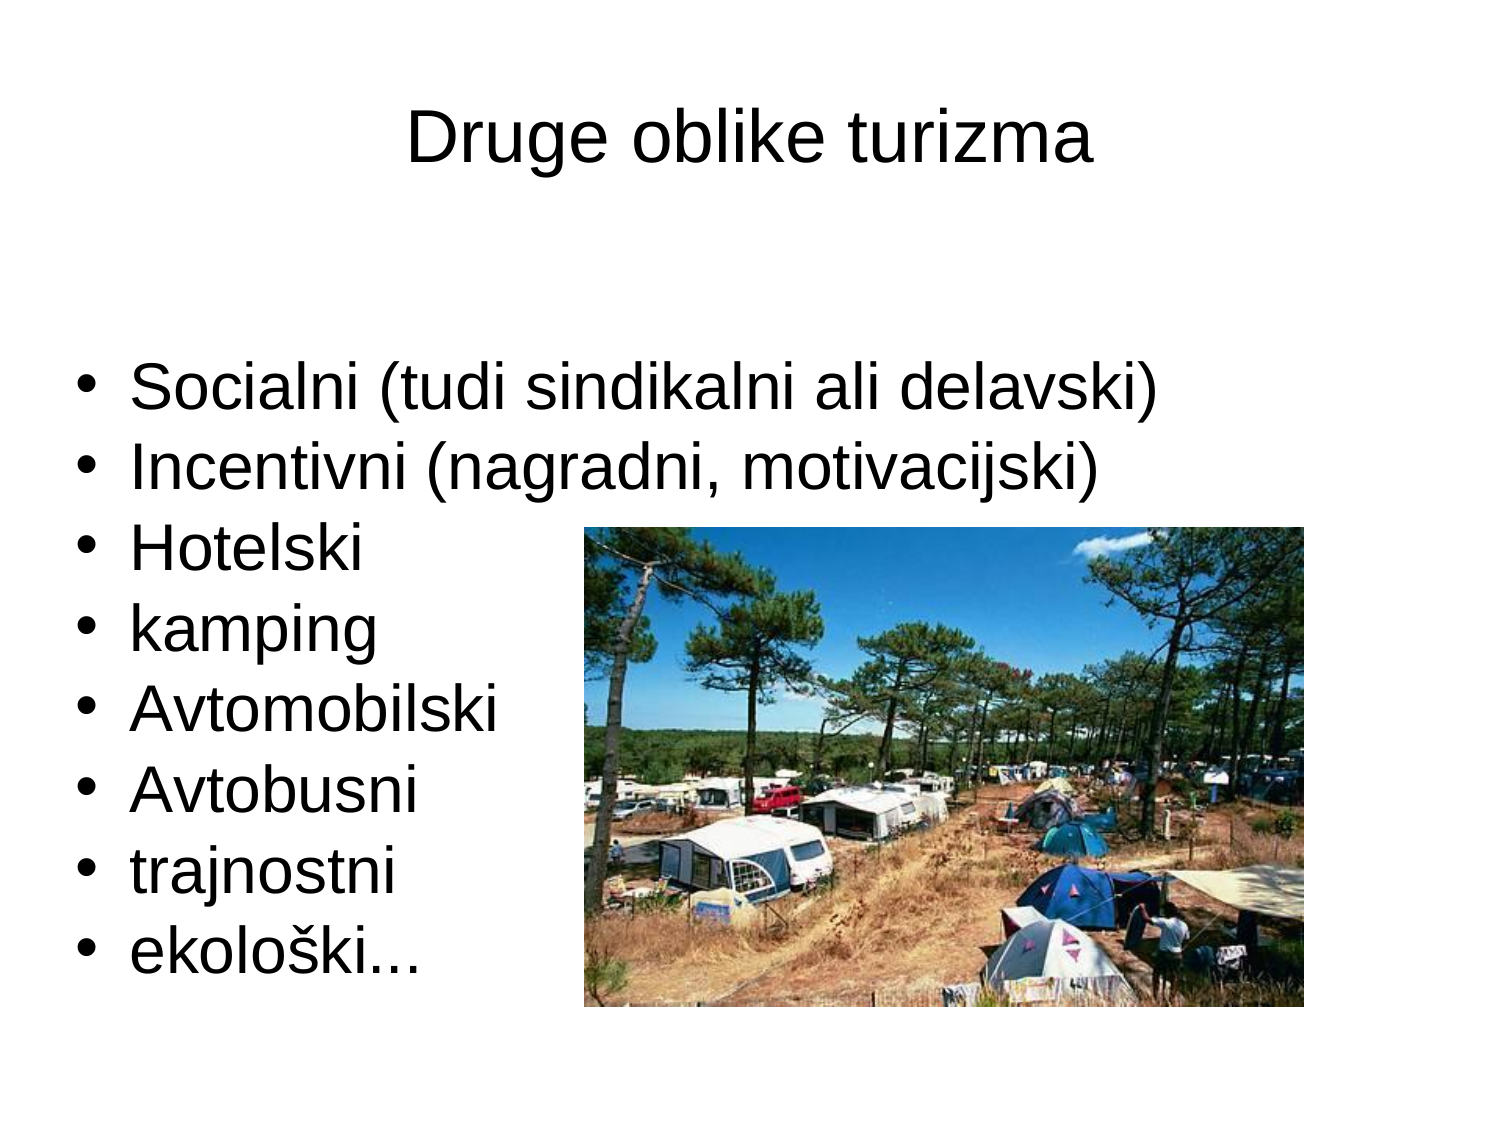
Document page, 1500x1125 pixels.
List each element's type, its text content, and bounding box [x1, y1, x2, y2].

picture [584, 527, 1304, 1007]
title Druge oblike turizma [75, 28, 1425, 249]
list Socialni (tudi sindikalni ali delavski) Incentivni (nagradni, motivacijski) Hotelski kamping Avtomobilski Avtobusni trajnostni ekološki... [75, 262, 1425, 991]
